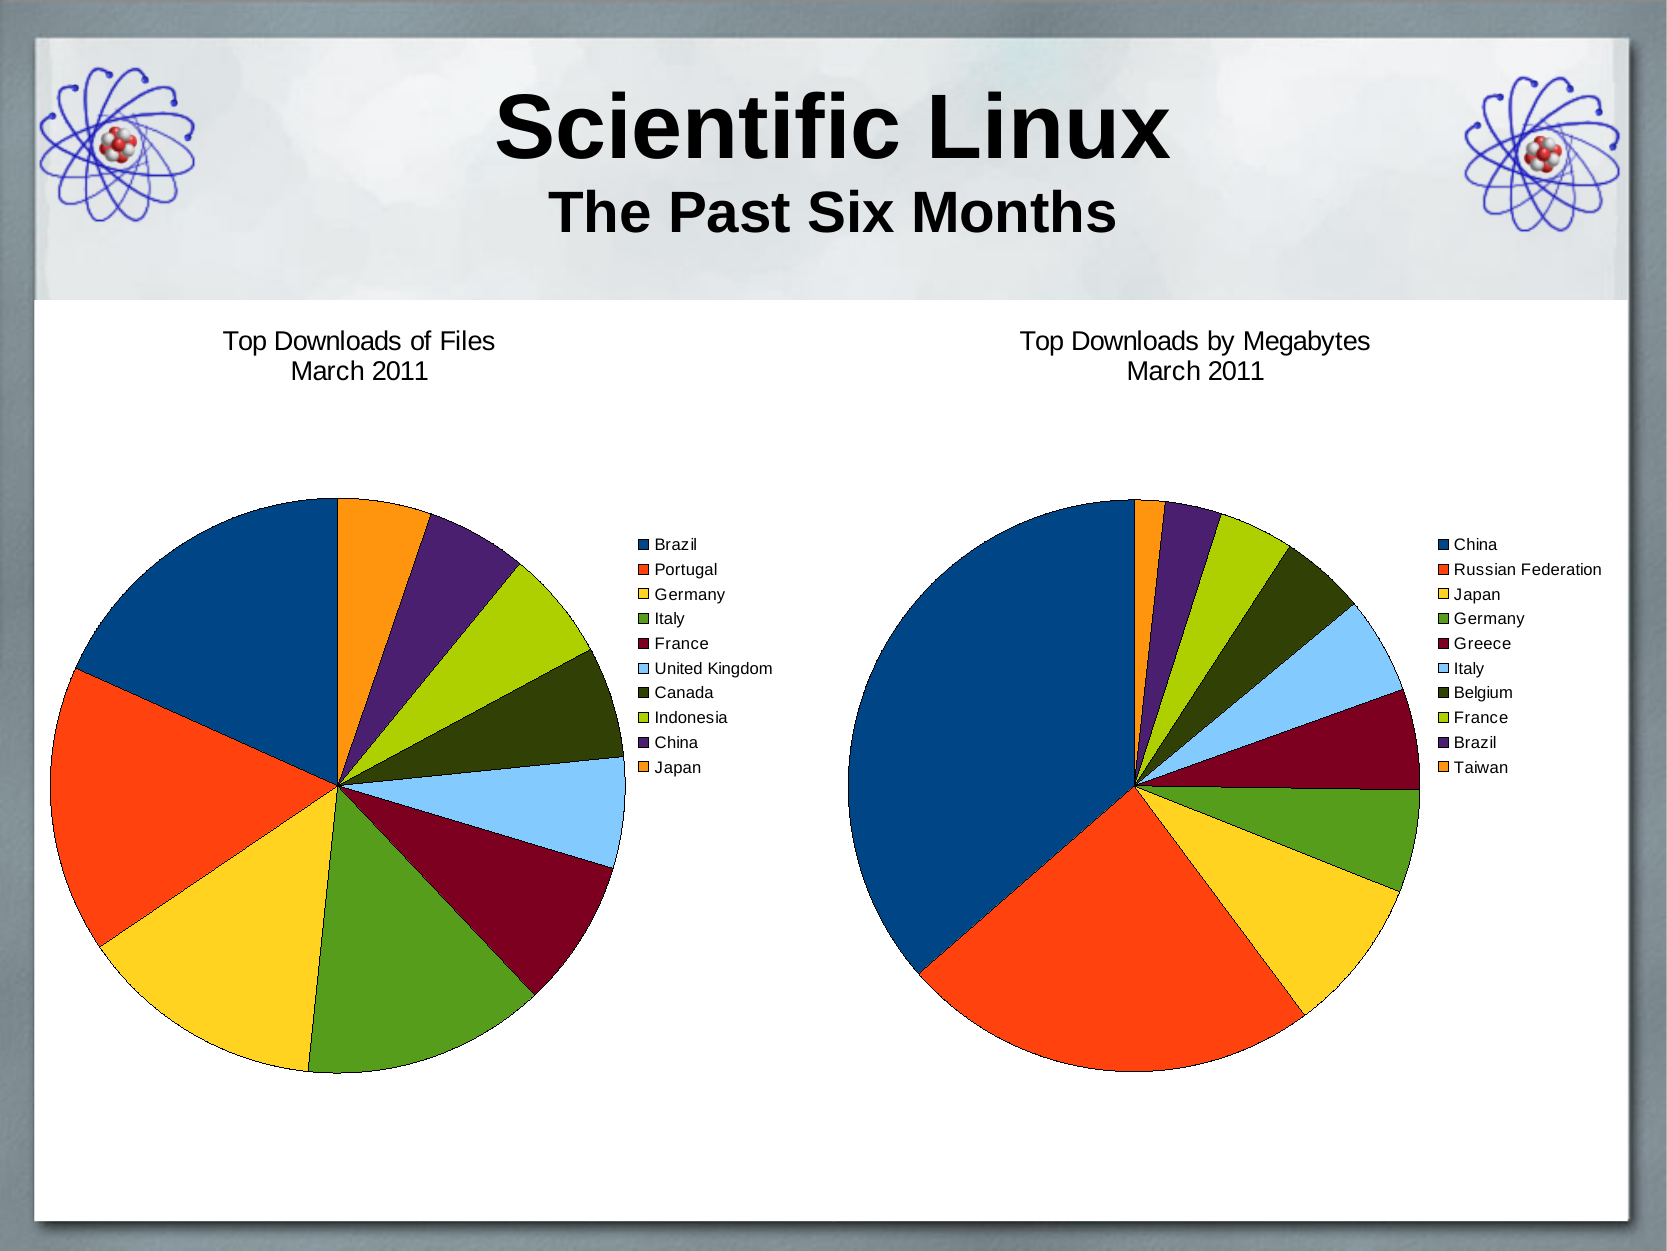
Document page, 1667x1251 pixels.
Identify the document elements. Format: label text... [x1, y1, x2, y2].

chart [34, 300, 1628, 1222]
title Scientific Linux The Past Six Months [289, 75, 1378, 246]
picture [0, 0, 1667, 1251]
